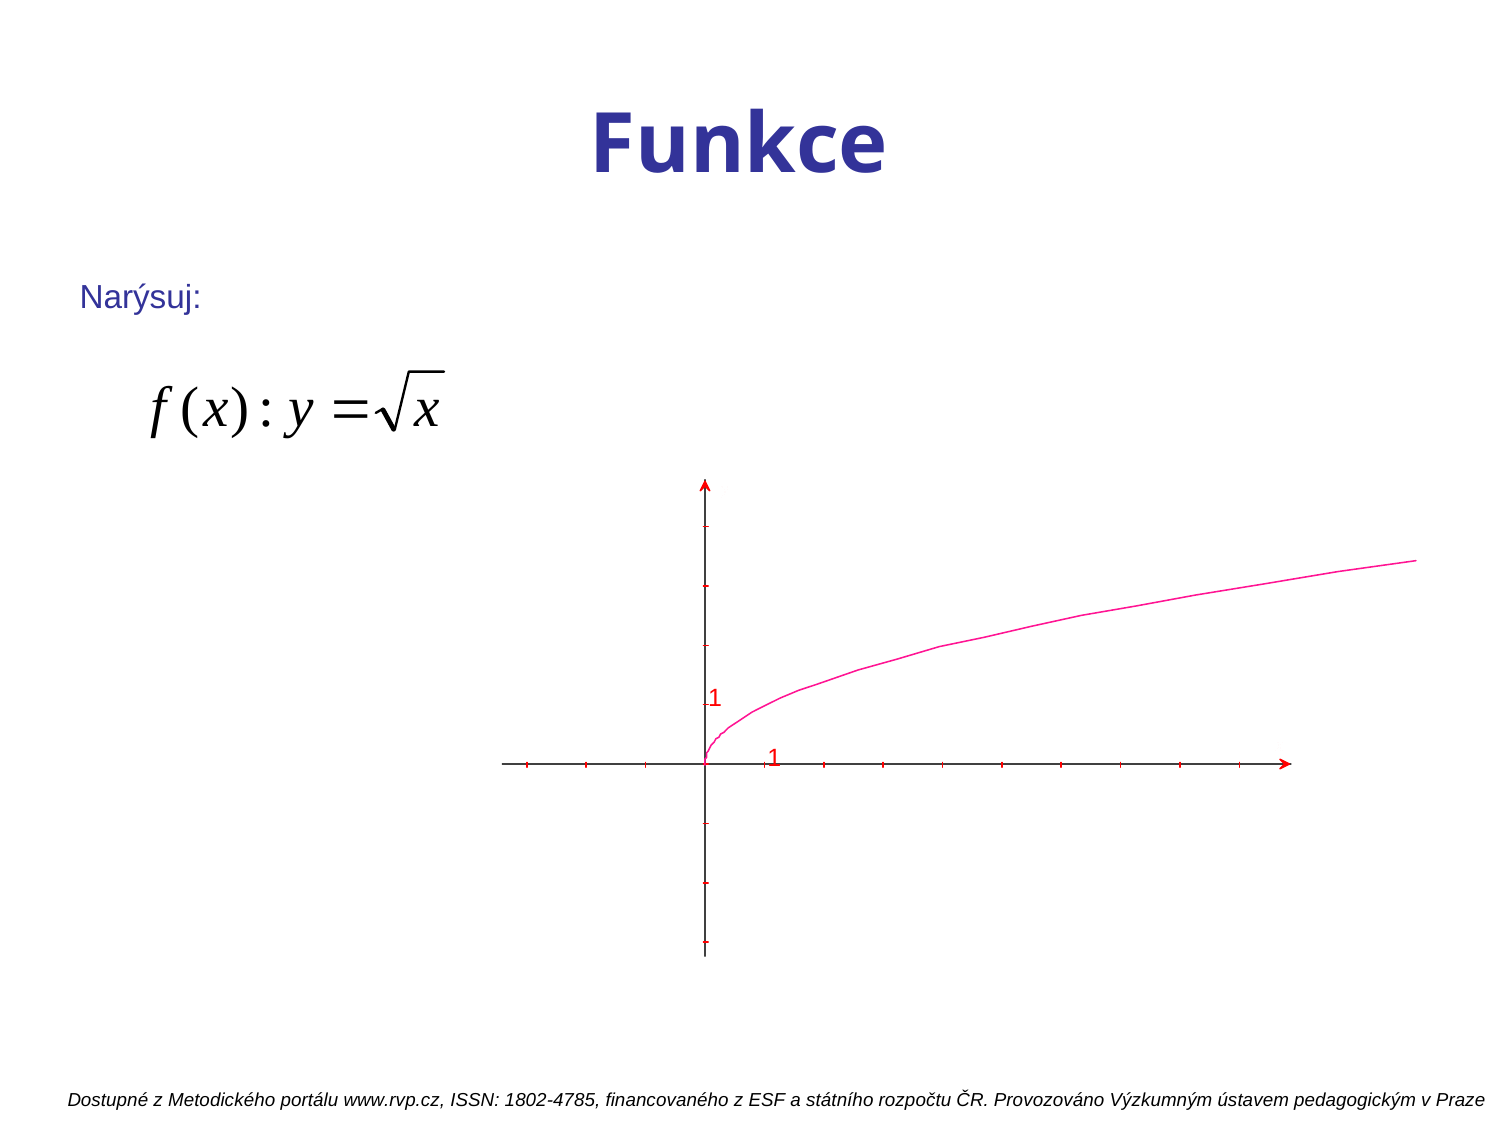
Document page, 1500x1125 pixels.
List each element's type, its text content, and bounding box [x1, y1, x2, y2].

chart [131, 359, 456, 450]
text_box Funkce [75, 45, 1426, 233]
picture [501, 479, 1420, 961]
text_box Narýsuj: [64, 267, 1483, 323]
text_box Dostupné z Metodického portálu www.rvp.cz, ISSN: 1802-4785, financovaného z ESF a státního rozpočtu ČR. Provozováno Výzkumným ústavem pedagogickým v Praze [52, 1080, 1500, 1118]
